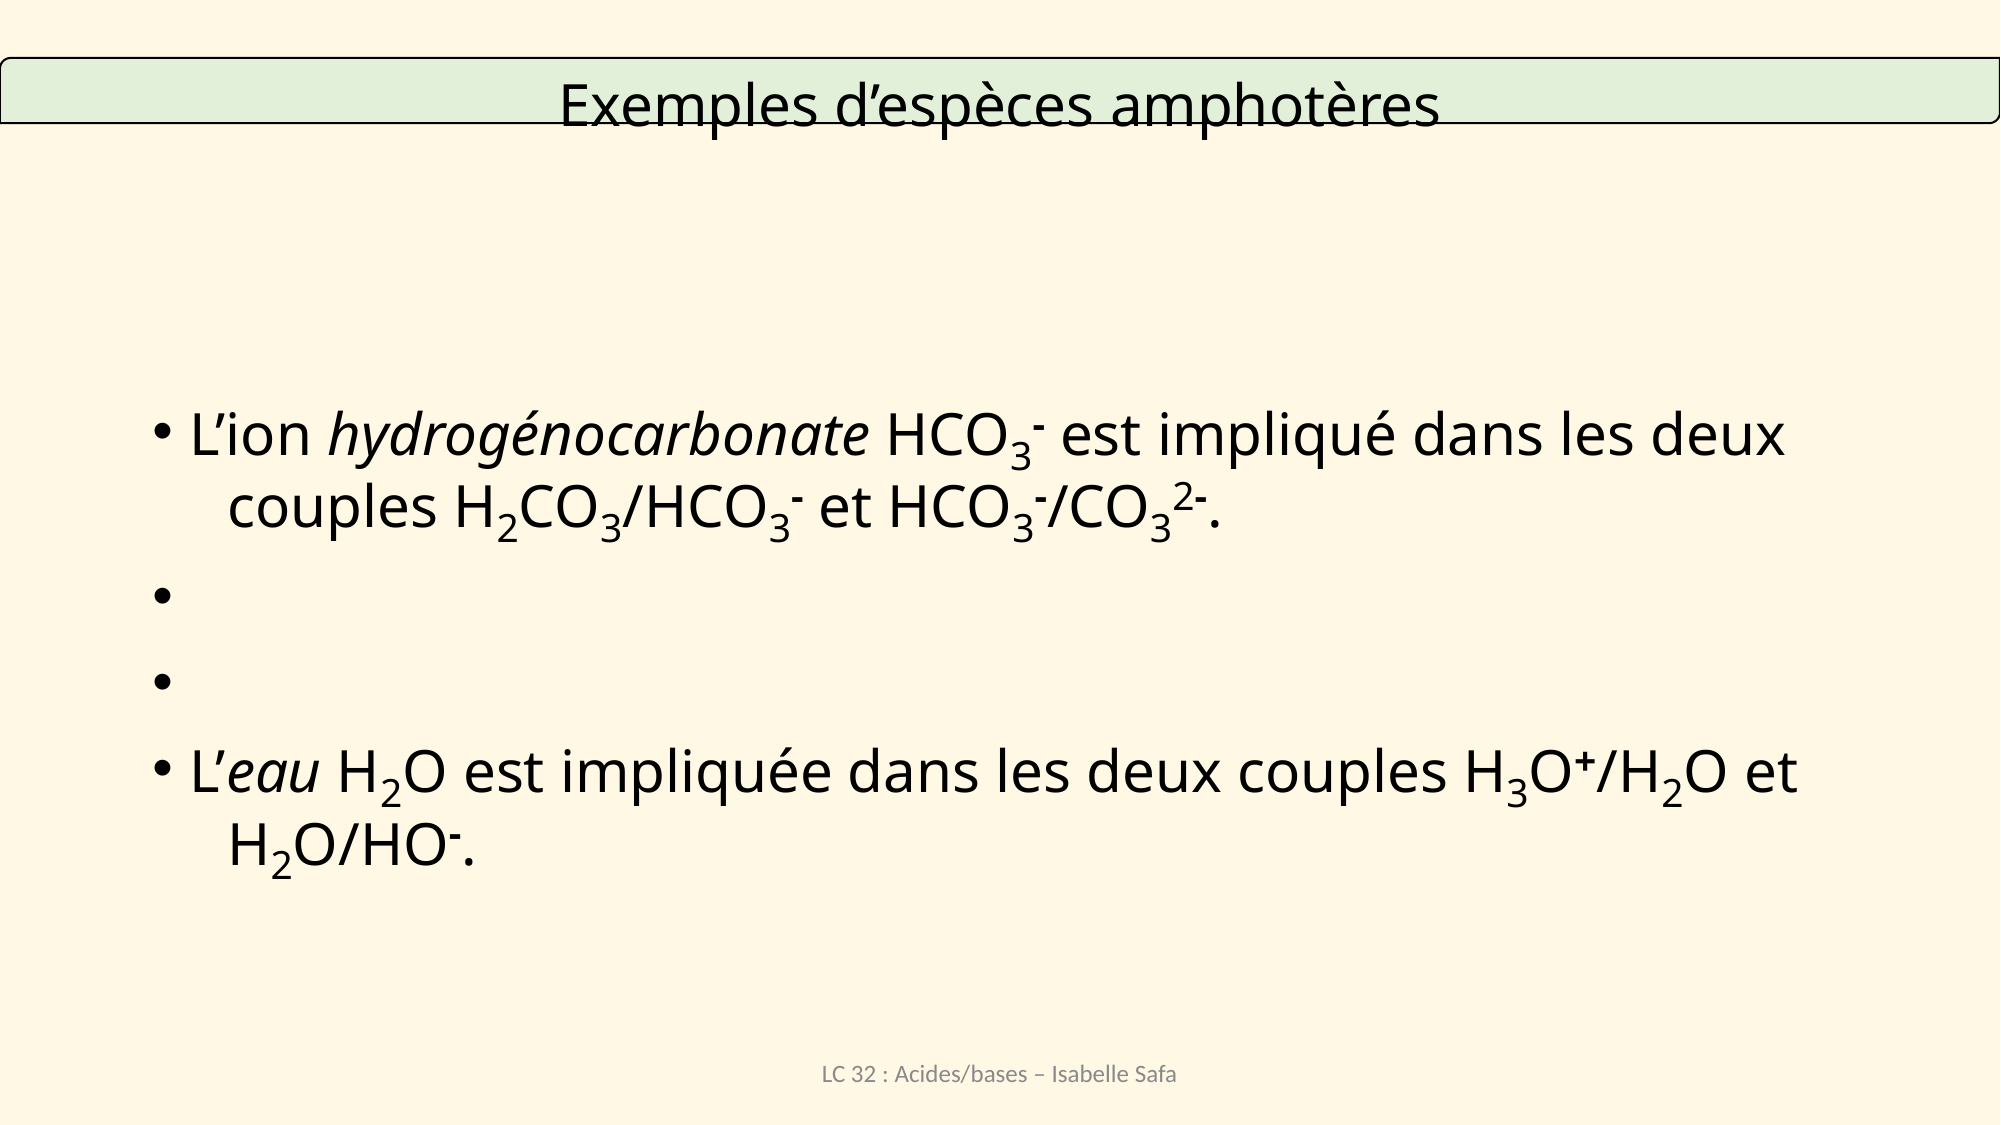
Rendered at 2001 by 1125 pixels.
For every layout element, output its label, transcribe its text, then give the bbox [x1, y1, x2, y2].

text_box Exemples d’espèces amphotères [0, 57, 2000, 124]
list L’ion hydrogénocarbonate HCO3- est impliqué dans les deux couples H2CO3/HCO3- et HCO3-/CO32-. L’eau H2O est impliquée dans les deux couples H3O+/H2O et H2O/HO-. [137, 299, 1863, 1014]
text_box LC 32 : Acides/bases – Isabelle Safa [662, 1042, 1338, 1103]
